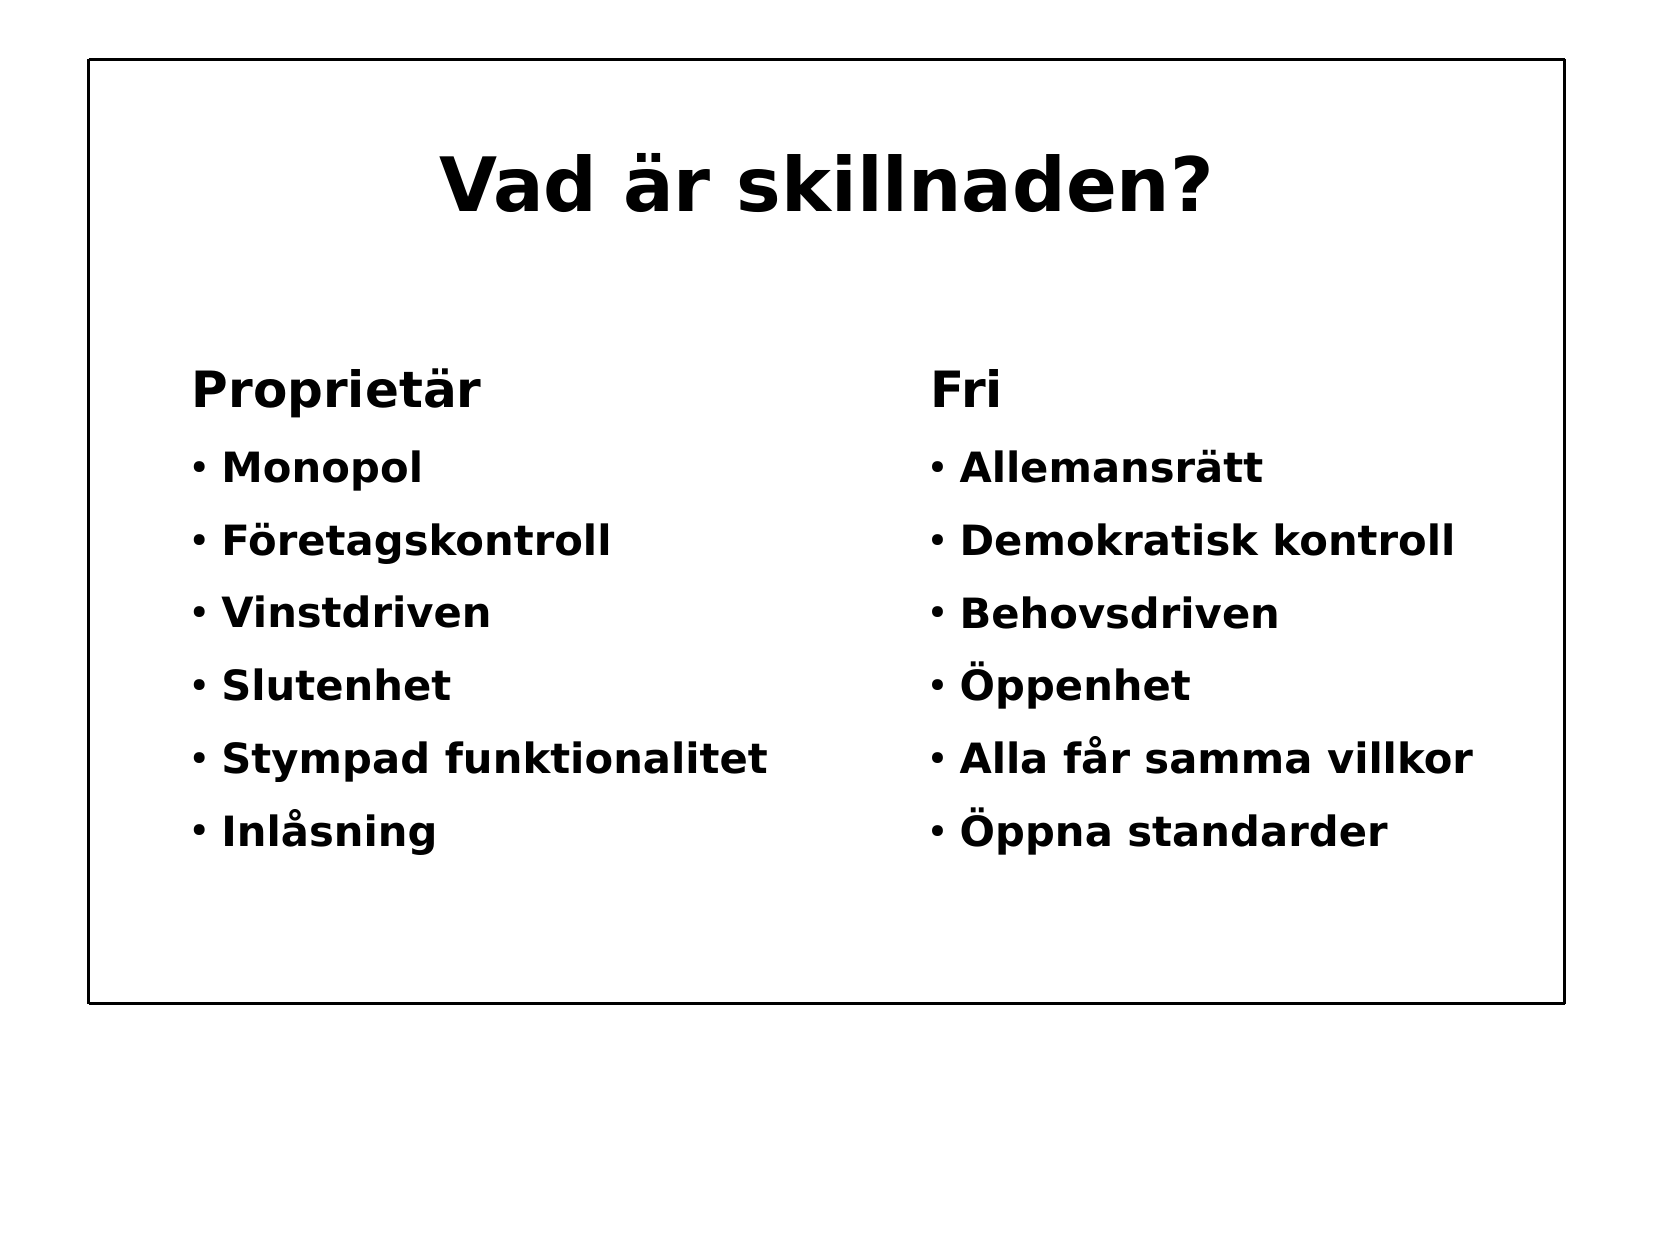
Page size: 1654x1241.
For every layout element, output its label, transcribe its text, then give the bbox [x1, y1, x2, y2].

text_box Proprietär Monopol Företagskontroll Vinstdriven Slutenhet Stympad funktionalitet Inlåsning [177, 324, 784, 835]
text_box Fri Allemansrätt Demokratisk kontroll Behovsdriven Öppenhet Alla får samma villkor Öppna standarder [915, 325, 1489, 835]
text_box Vad är skillnaden? [424, 134, 1230, 237]
text_box [88, 59, 1565, 1004]
